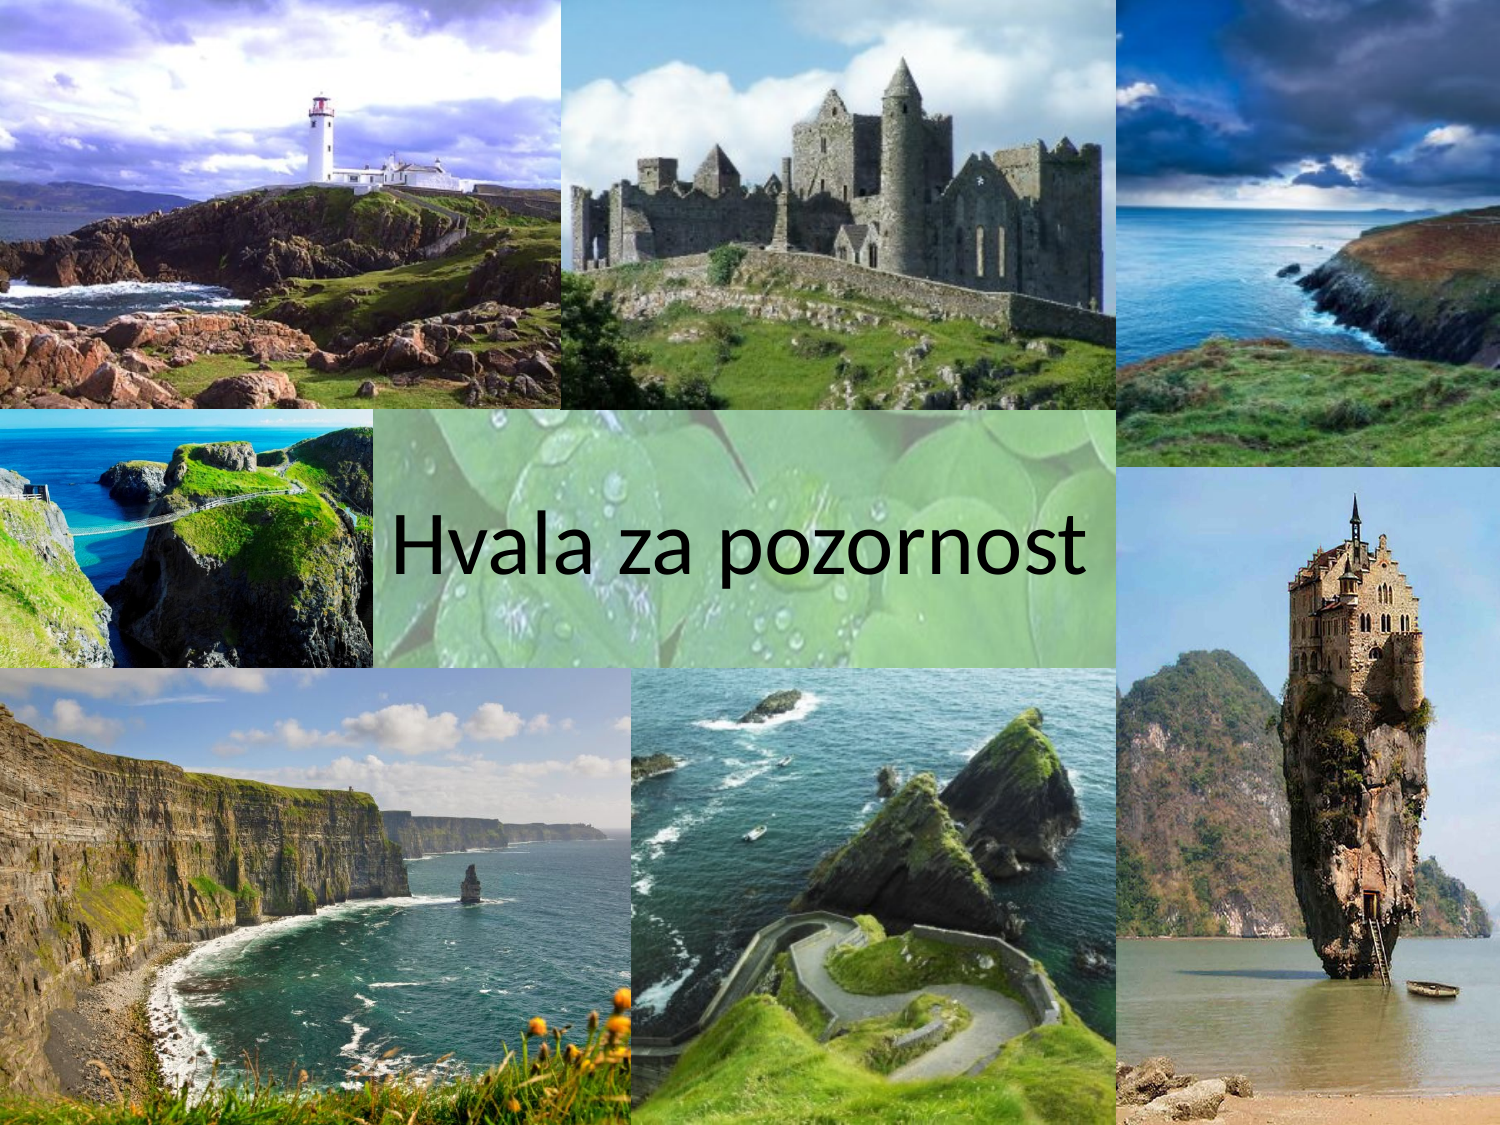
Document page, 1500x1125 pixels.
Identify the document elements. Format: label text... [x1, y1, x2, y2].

title Hvala za pozornost [373, 444, 1116, 631]
picture [0, 0, 1500, 1125]
